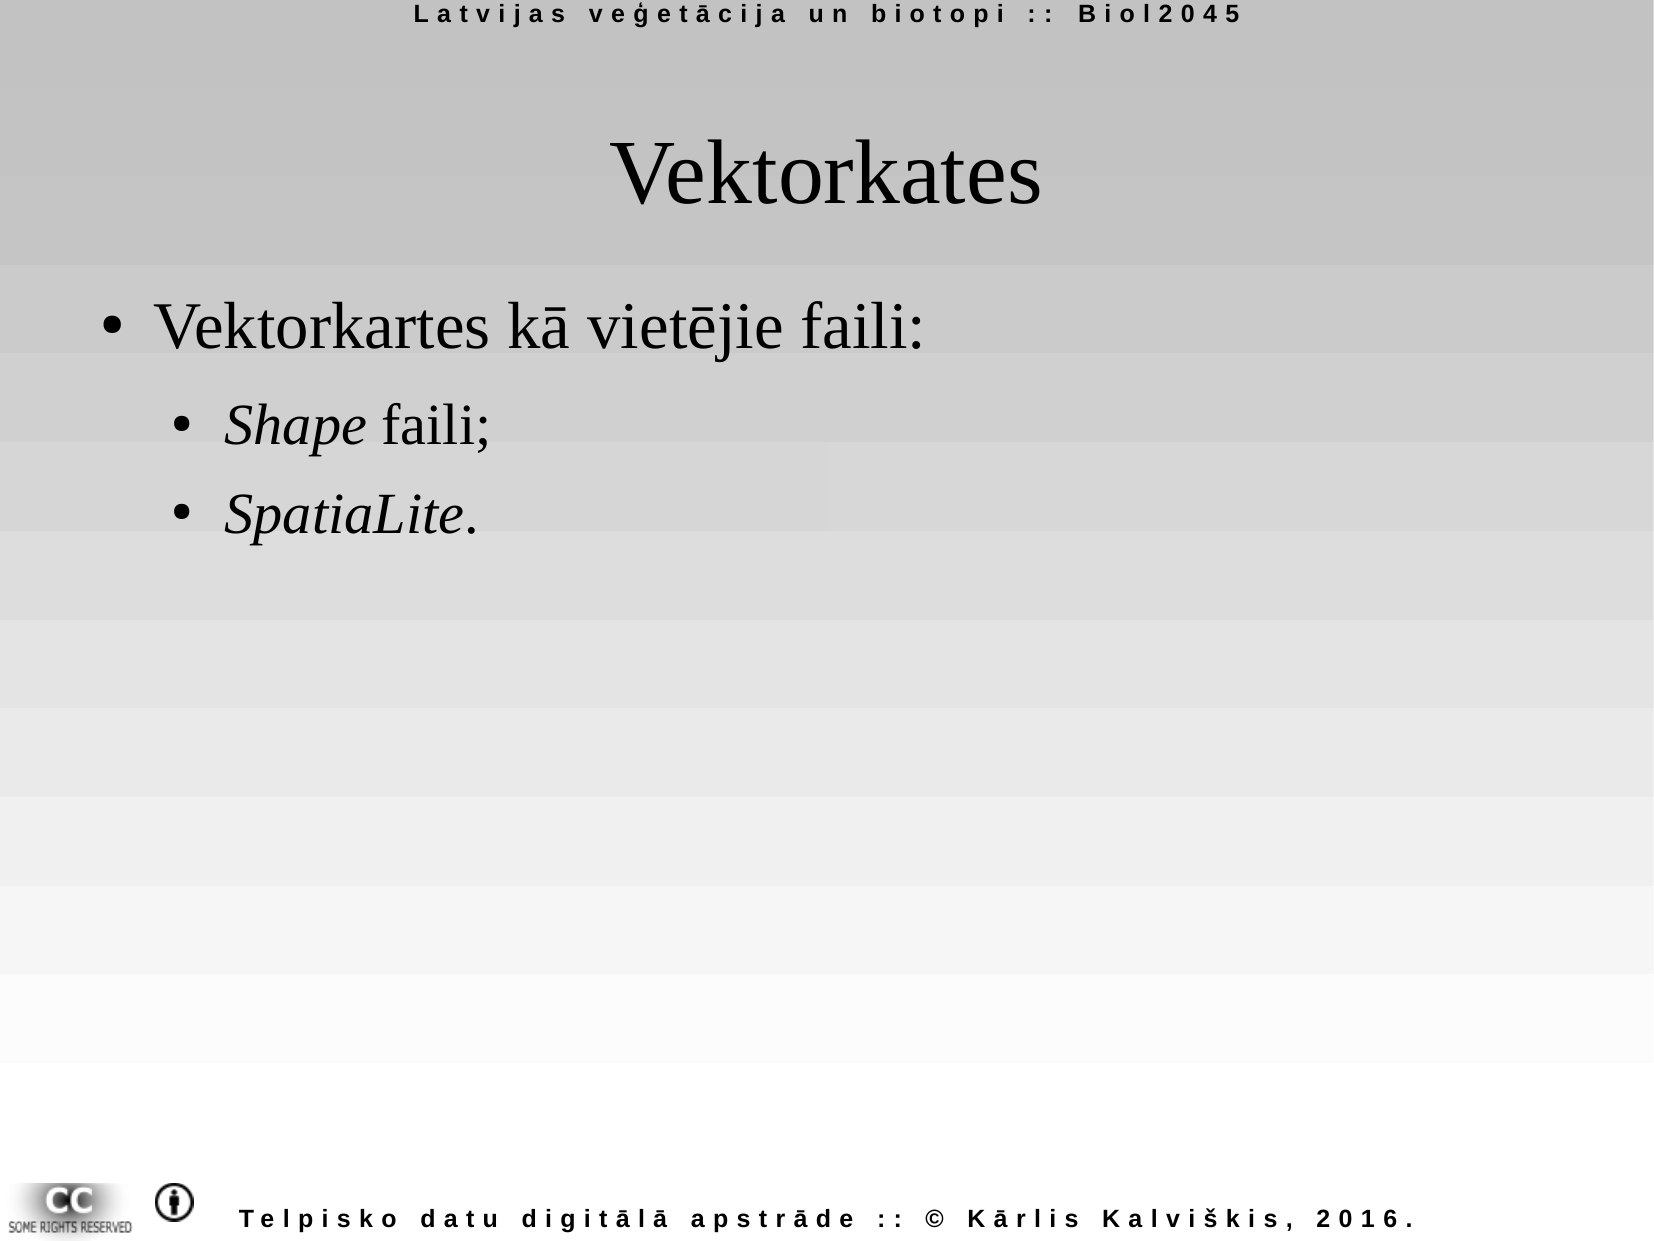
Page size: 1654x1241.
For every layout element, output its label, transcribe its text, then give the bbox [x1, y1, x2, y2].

title Vektorkates [29, 49, 1625, 296]
picture [0, 0, 1654, 1241]
list Vektorkartes kā vietējie faili: Shape faili; SpatiaLite. [82, 289, 1571, 1113]
